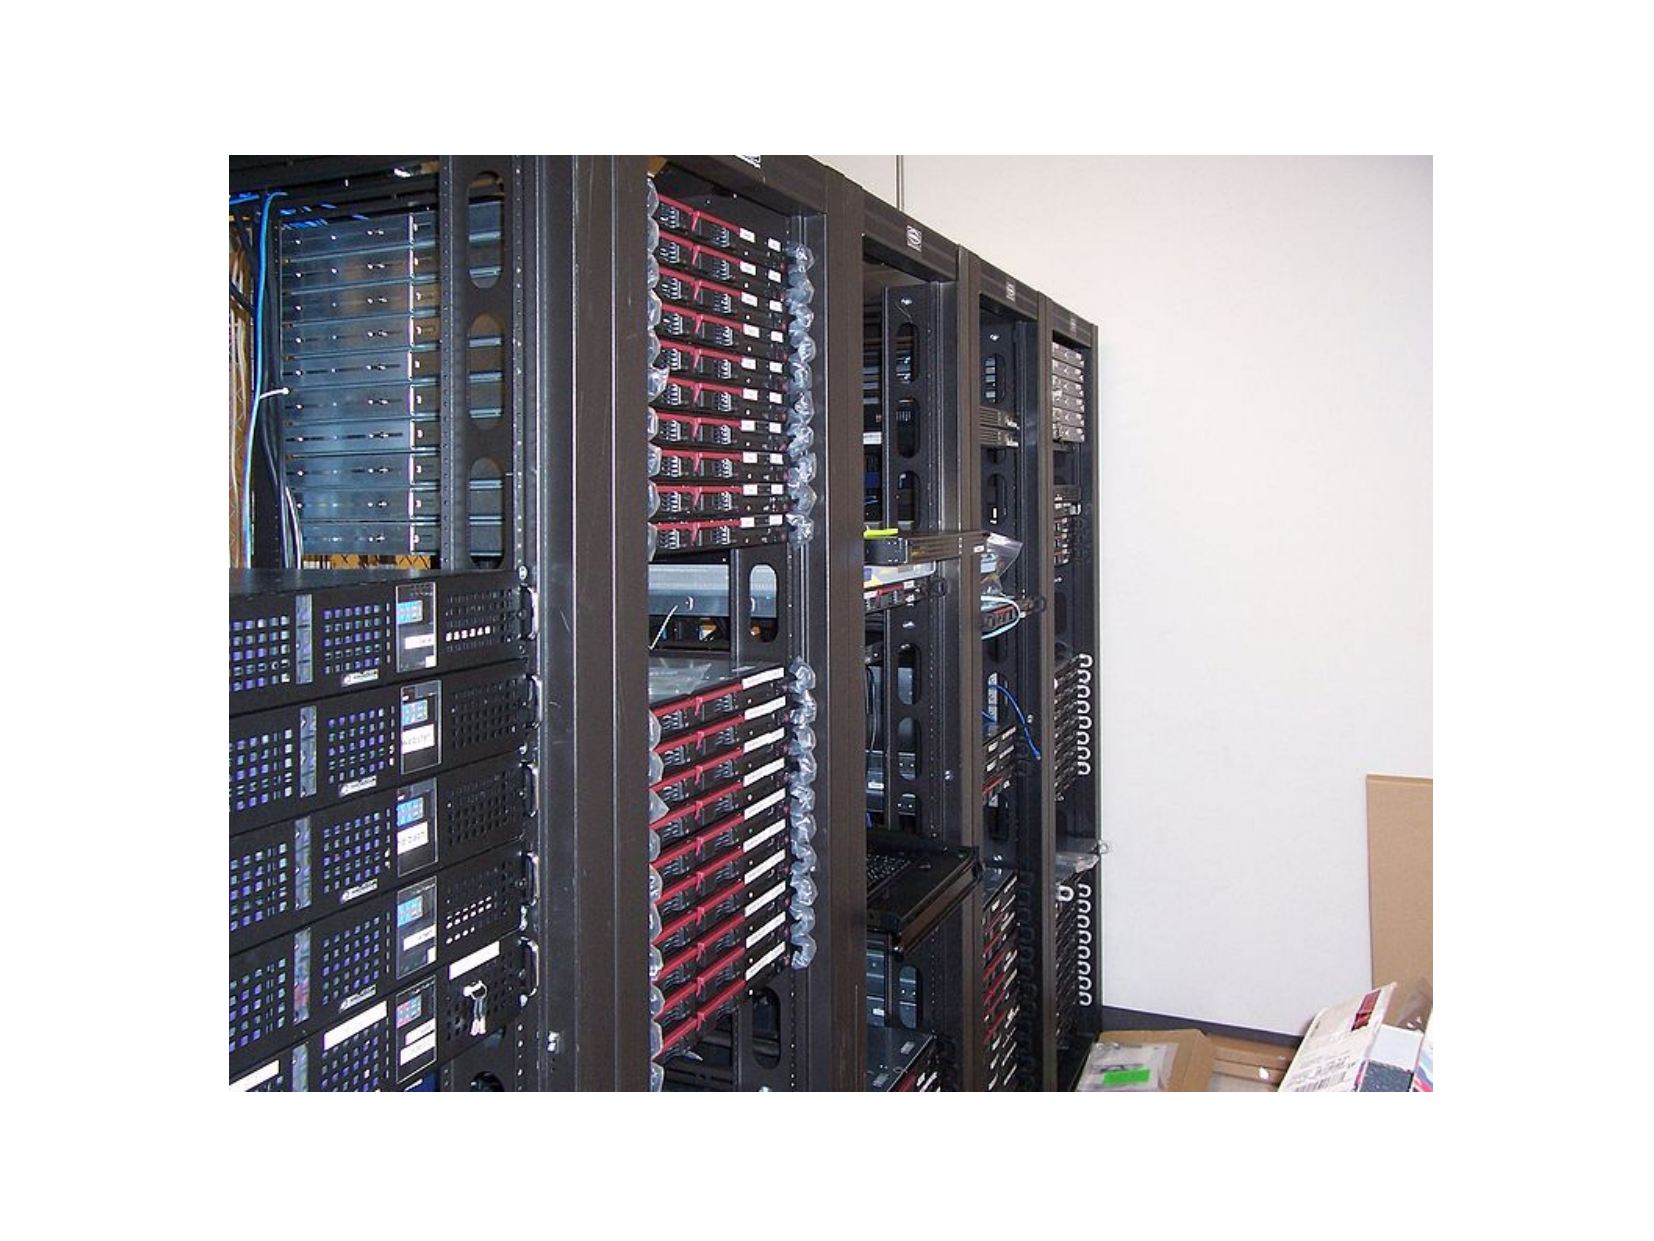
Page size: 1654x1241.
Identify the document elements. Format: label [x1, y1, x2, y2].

picture [229, 155, 1433, 1092]
